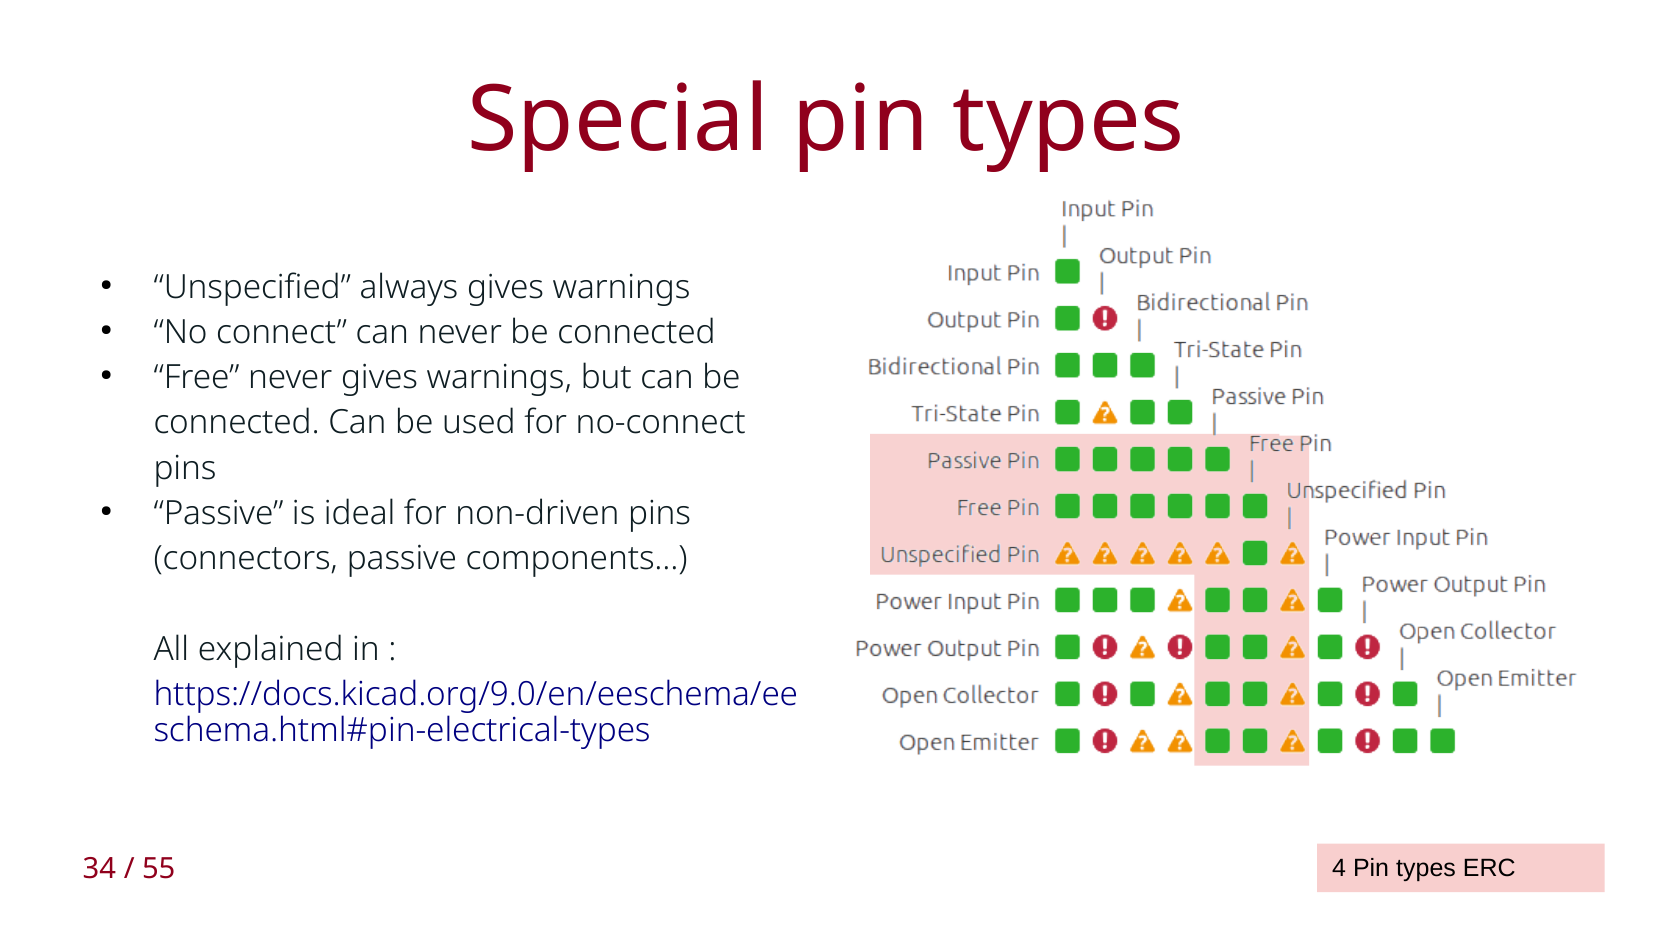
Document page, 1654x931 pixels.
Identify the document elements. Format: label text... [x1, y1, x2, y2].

title Special pin types [82, 37, 1571, 193]
text_box 4 Pin types ERC [1317, 843, 1605, 893]
picture [838, 184, 1632, 777]
list “Unspecified” always gives warnings “No connect” can never be connected “Free” never gives warnings, but can be connected. Can be used for no-connect pins “Passive” is ideal for non-driven pins (connectors, passive components...) All explained in : https://docs.kicad.org/9.0/en/eeschema/eeschema.html#pin-electrical-types [82, 217, 809, 758]
